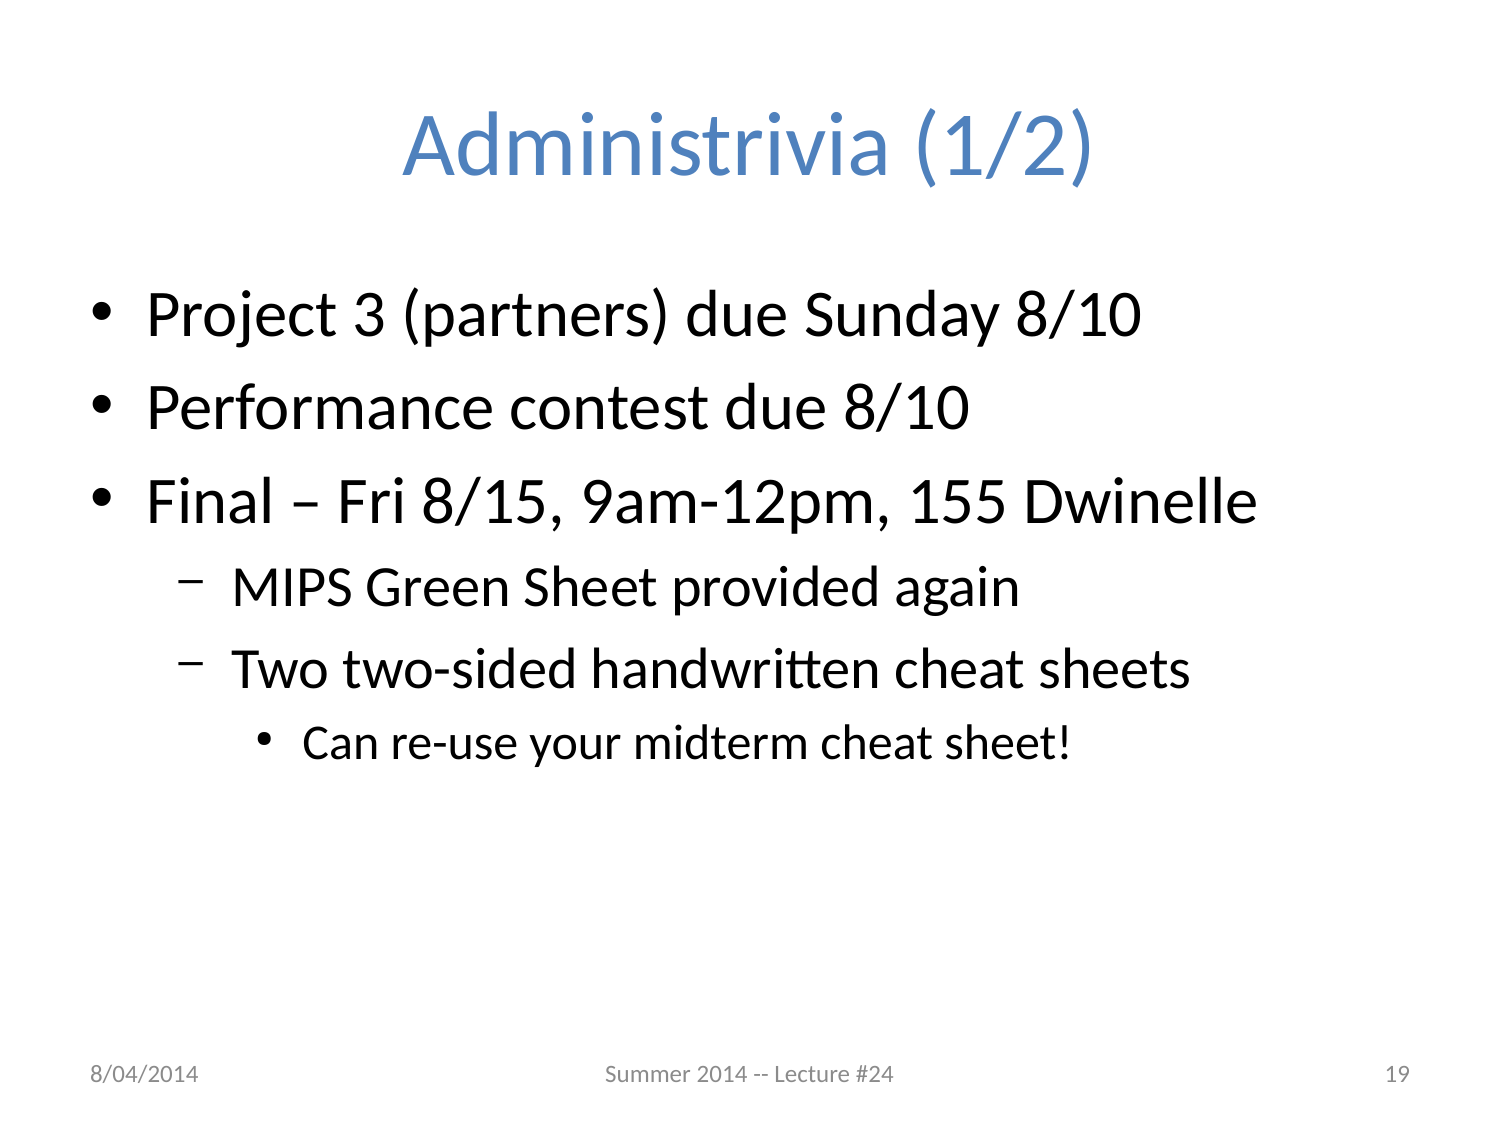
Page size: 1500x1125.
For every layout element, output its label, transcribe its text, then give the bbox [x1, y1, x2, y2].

list Project 3 (partners) due Sunday 8/10 Performance contest due 8/10 Final – Fri 8/15, 9am-12pm, 155 Dwinelle MIPS Green Sheet provided again Two two-sided handwritten cheat sheets Can re-use your midterm cheat sheet! [75, 262, 1425, 1062]
title Administrivia (1/2) [75, 45, 1425, 233]
slide_number <number> [1074, 1042, 1425, 1103]
slide_number 8/04/2014 [75, 1042, 425, 1103]
footer Summer 2014 -- Lecture #24 [512, 1042, 988, 1103]
